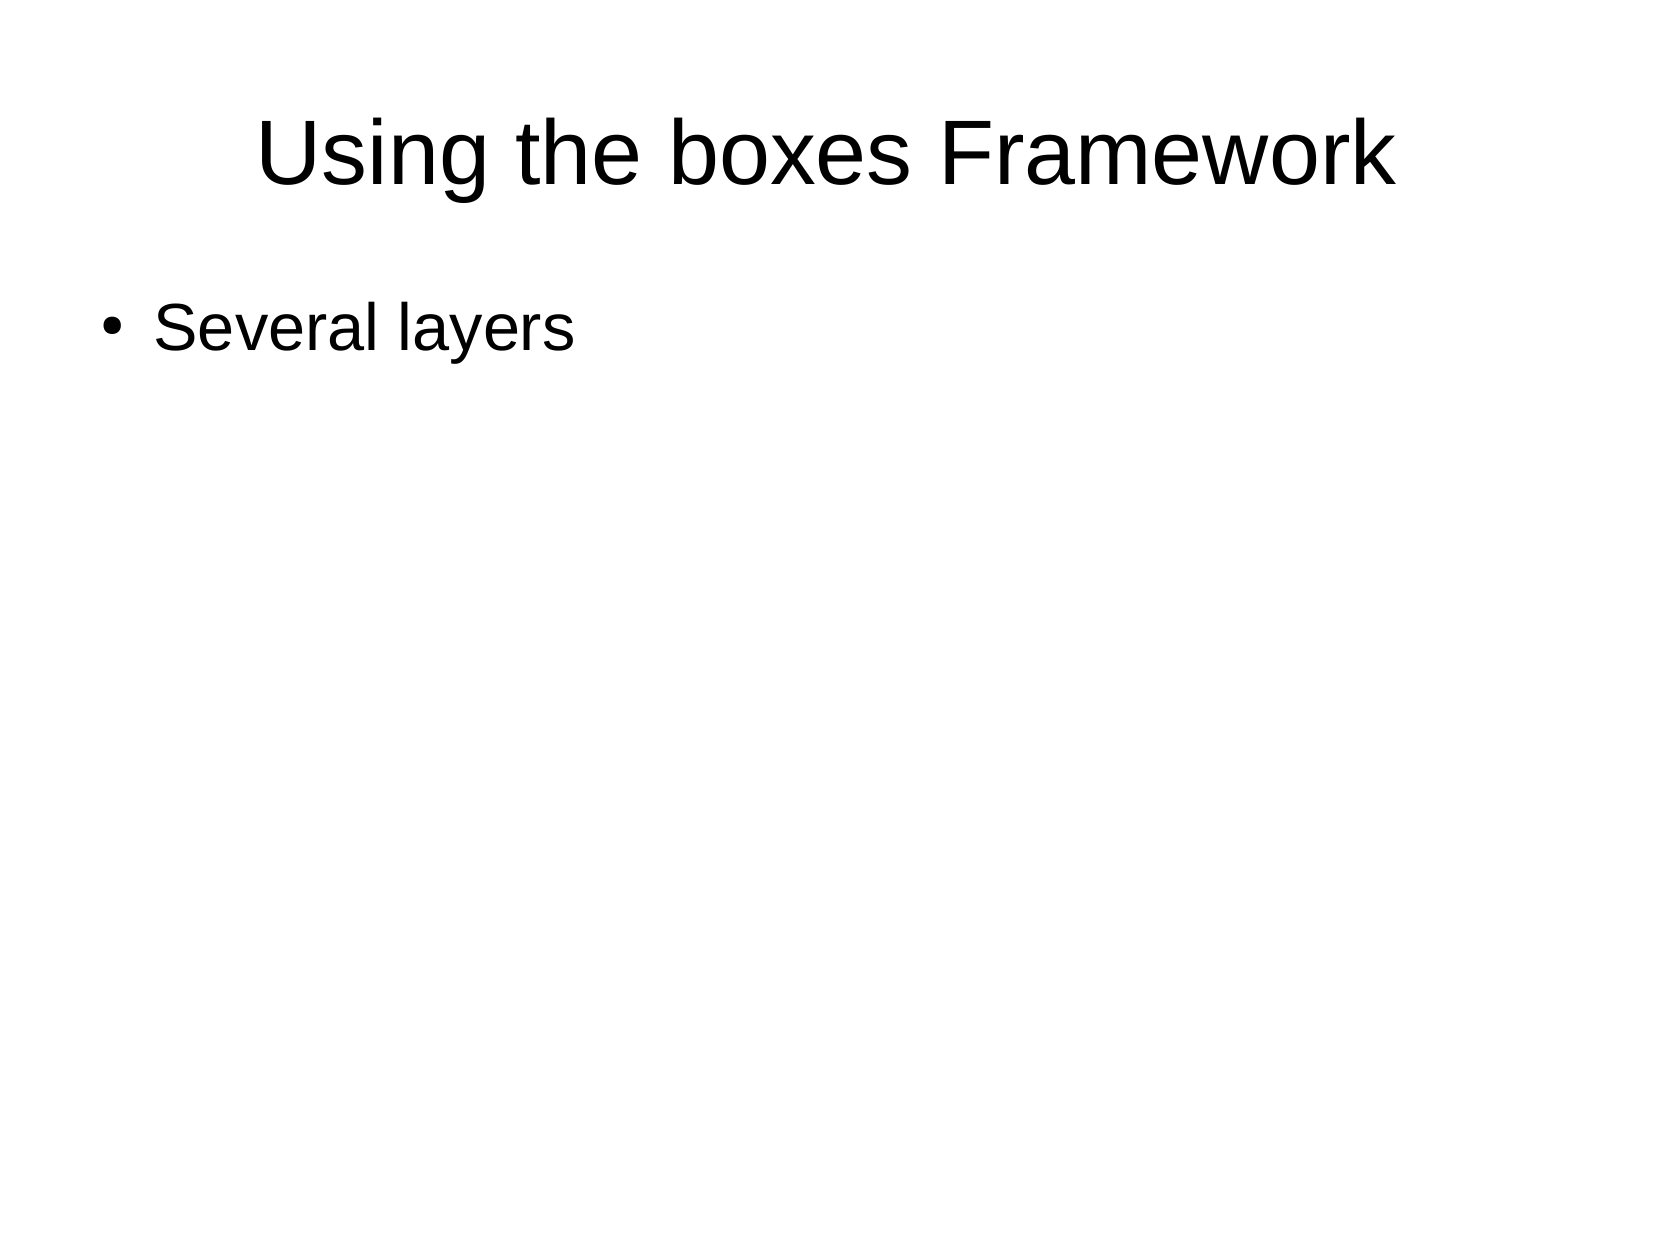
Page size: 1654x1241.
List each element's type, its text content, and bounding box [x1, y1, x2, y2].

title Using the boxes Framework [82, 49, 1571, 257]
list Several layers [82, 290, 1571, 1010]
